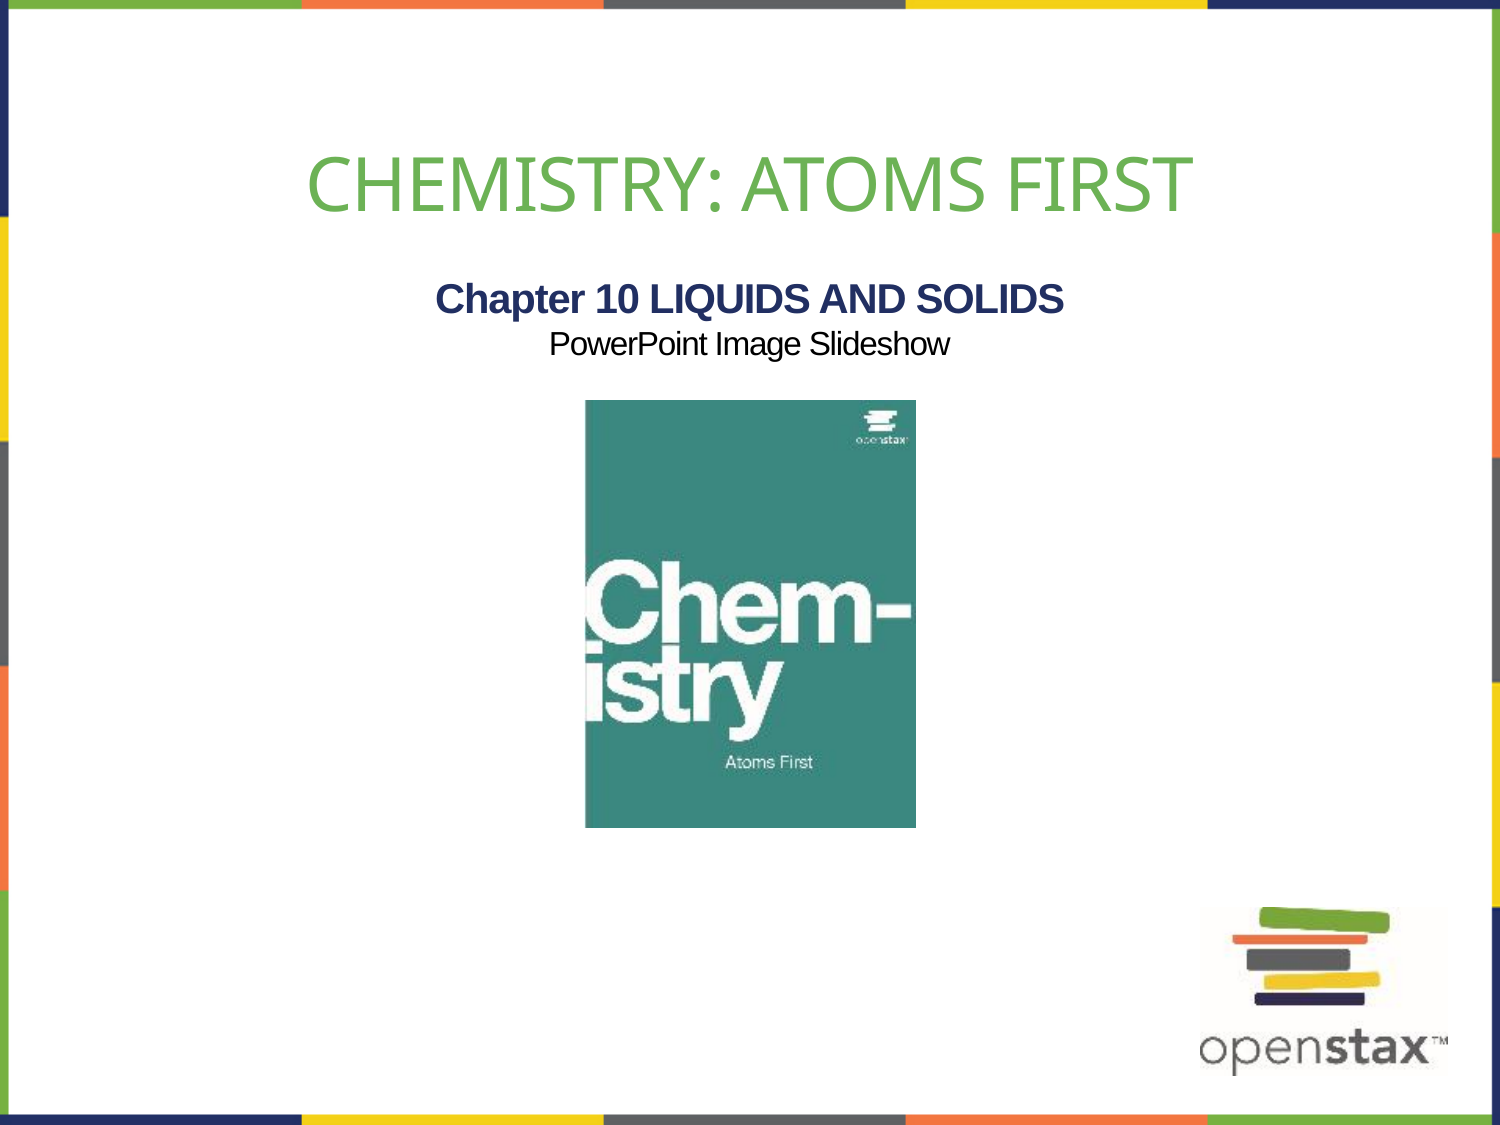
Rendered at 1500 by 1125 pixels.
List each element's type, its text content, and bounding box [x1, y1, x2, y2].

text_box CHEMISTRY: Atoms First Chapter 10 LIQUIDS AND SOLIDS PowerPoint Image Slideshow [0, 129, 1500, 246]
picture [0, 246, 1500, 1125]
picture [0, 0, 1500, 129]
